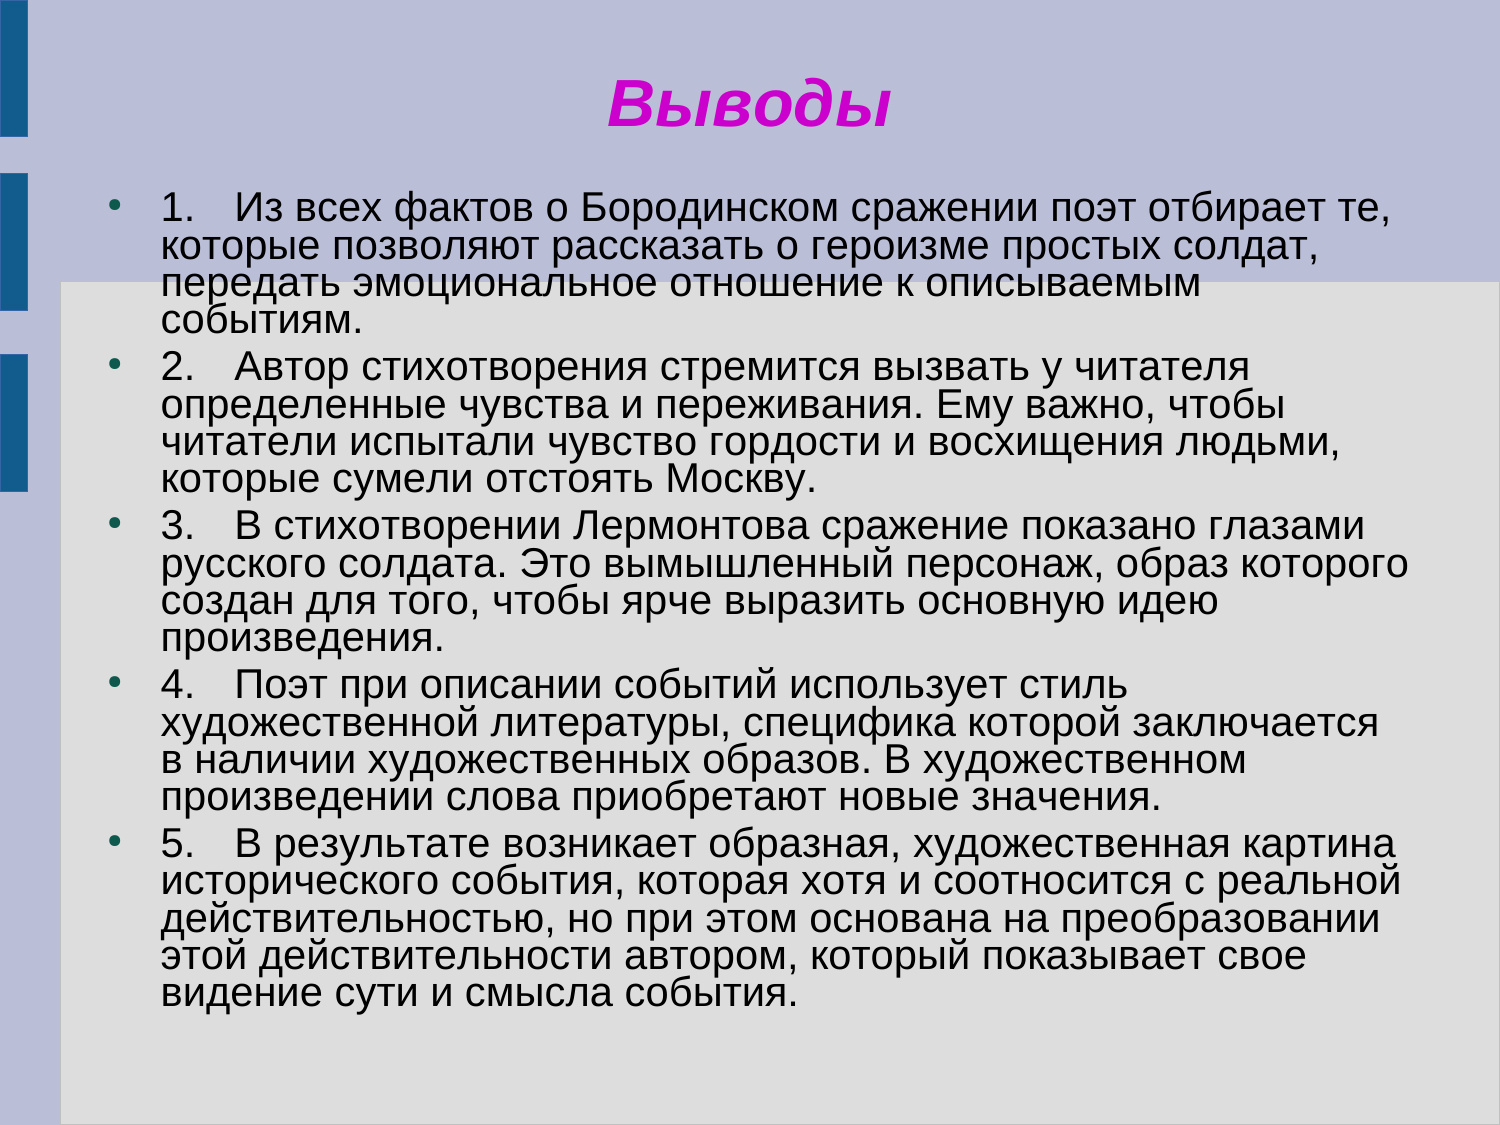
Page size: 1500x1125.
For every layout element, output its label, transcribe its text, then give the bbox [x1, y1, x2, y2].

title Выводы [75, 45, 1426, 161]
list 1. Из всех фактов о Бородинском сражении поэт отбирает те, которые позволяют рассказать о героизме простых солдат, передать эмоциональное отношение к описываемым событиям. 2. Автор стихотворения стремится вызвать у читателя определенные чувства и переживания. Ему важно, чтобы читатели испытали чувство гордости и восхищения людьми, которые сумели отстоять Москву. 3. В стихотворении Лермонтова сражение показано глазами русского солдата. Это вымышленный персонаж, образ которого создан для того, чтобы ярче выразить основную идею произведения. 4. Поэт при описании событий использует стиль художественной литературы, специфика которой заключается в наличии художественных образов. В художественном произведении слова приобретают новые значения. 5. В результате возникает образная, художественная картина исторического события, которая хотя и соотносится с реальной действительностью, но при этом основана на преобразовании этой действительности автором, который показывает свое видение сути и смысла события. [75, 184, 1426, 1083]
